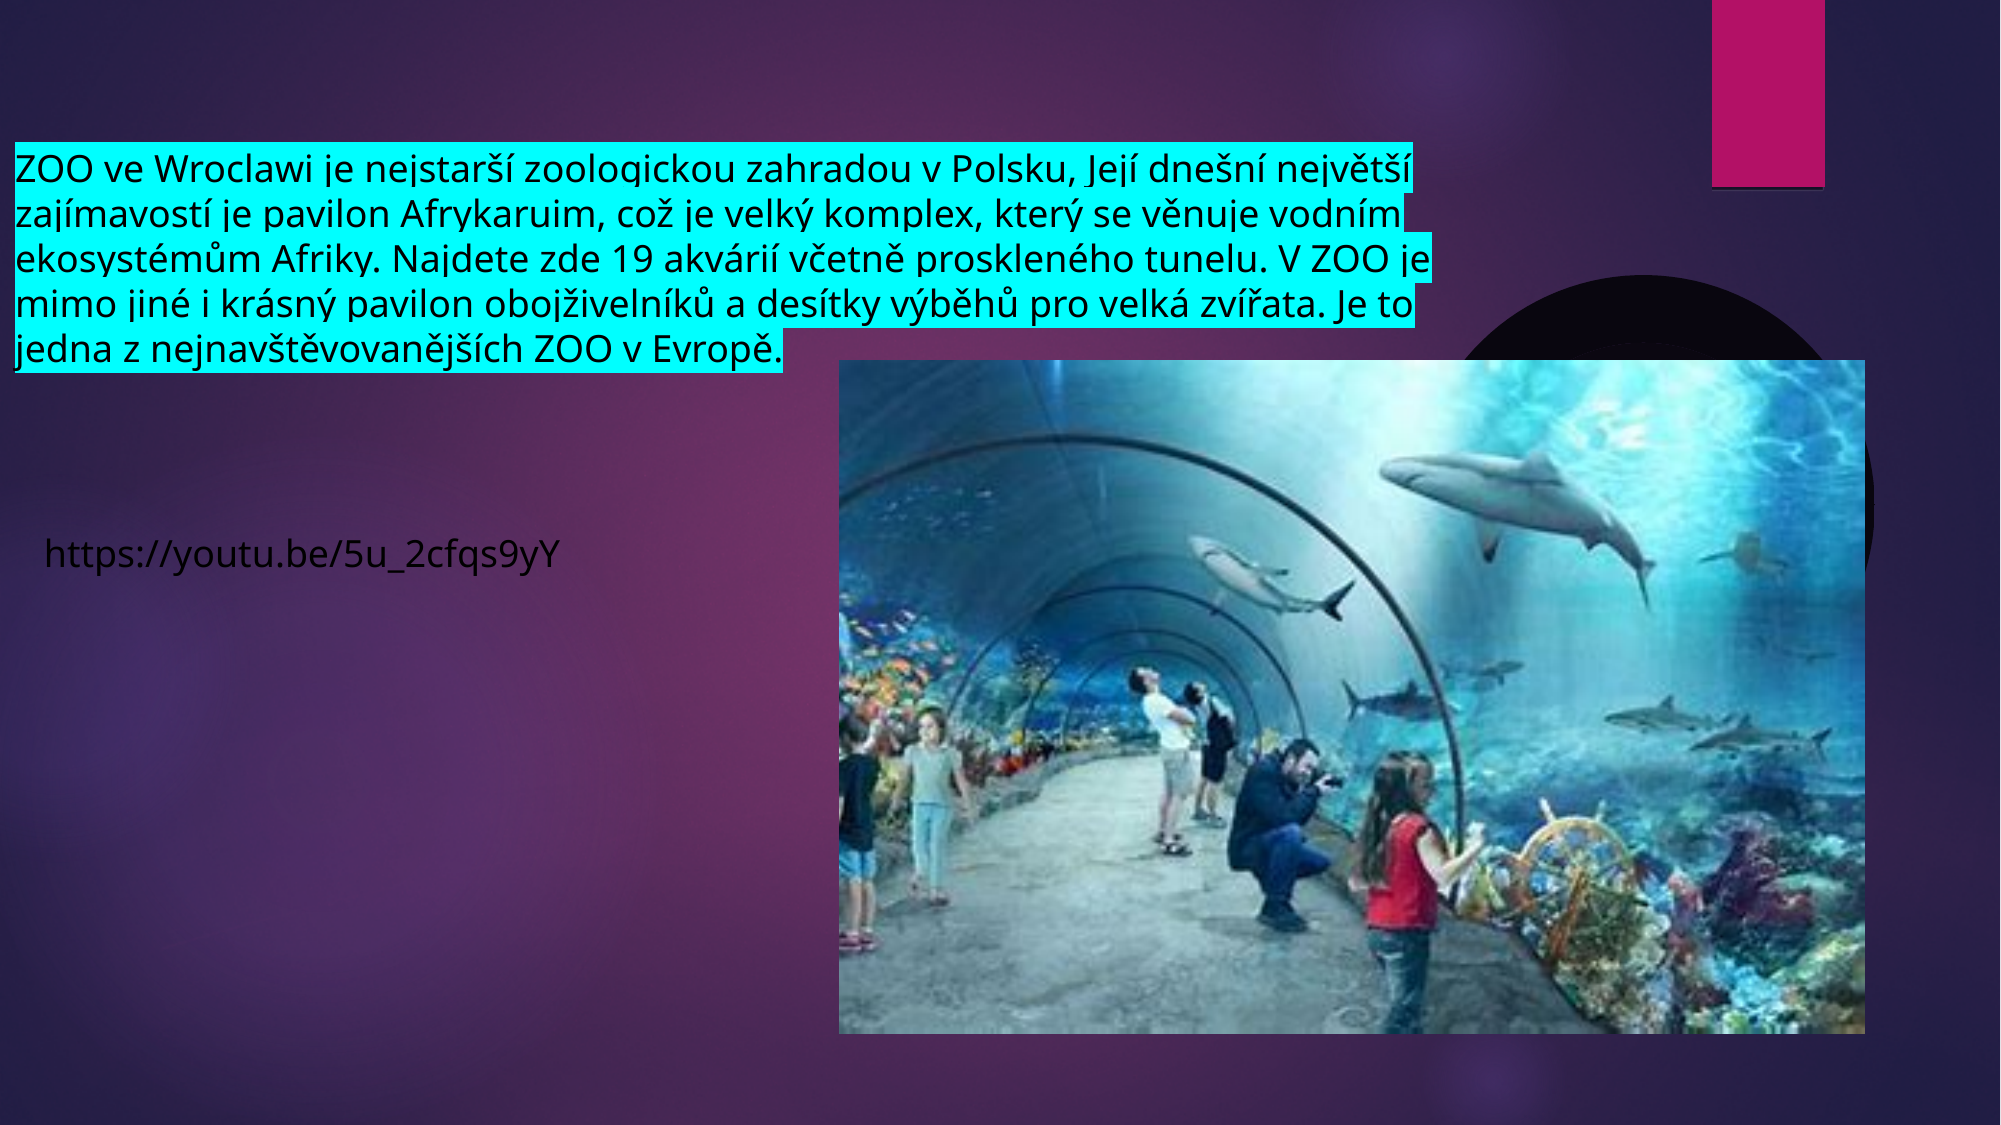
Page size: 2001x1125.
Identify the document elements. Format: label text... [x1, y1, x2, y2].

text_box https://youtu.be/5u_2cfqs9yY [29, 522, 805, 584]
text_box ZOO ve Wroclawi je nejstarší zoologickou zahradou v Polsku, Její dnešní největší zajímavostí je pavilon Afrykaruim, což je velký komplex, který se věnuje vodním ekosystémům Afriky. Najdete zde 19 akvárií včetně proskleného tunelu. V ZOO je mimo jiné i krásný pavilon obojživelníků a desítky výběhů pro velká zvířata. Je to jedna z nejnavštěvo­vanějších ZOO v Evropě. [0, 137, 1501, 380]
picture [839, 360, 1865, 1034]
